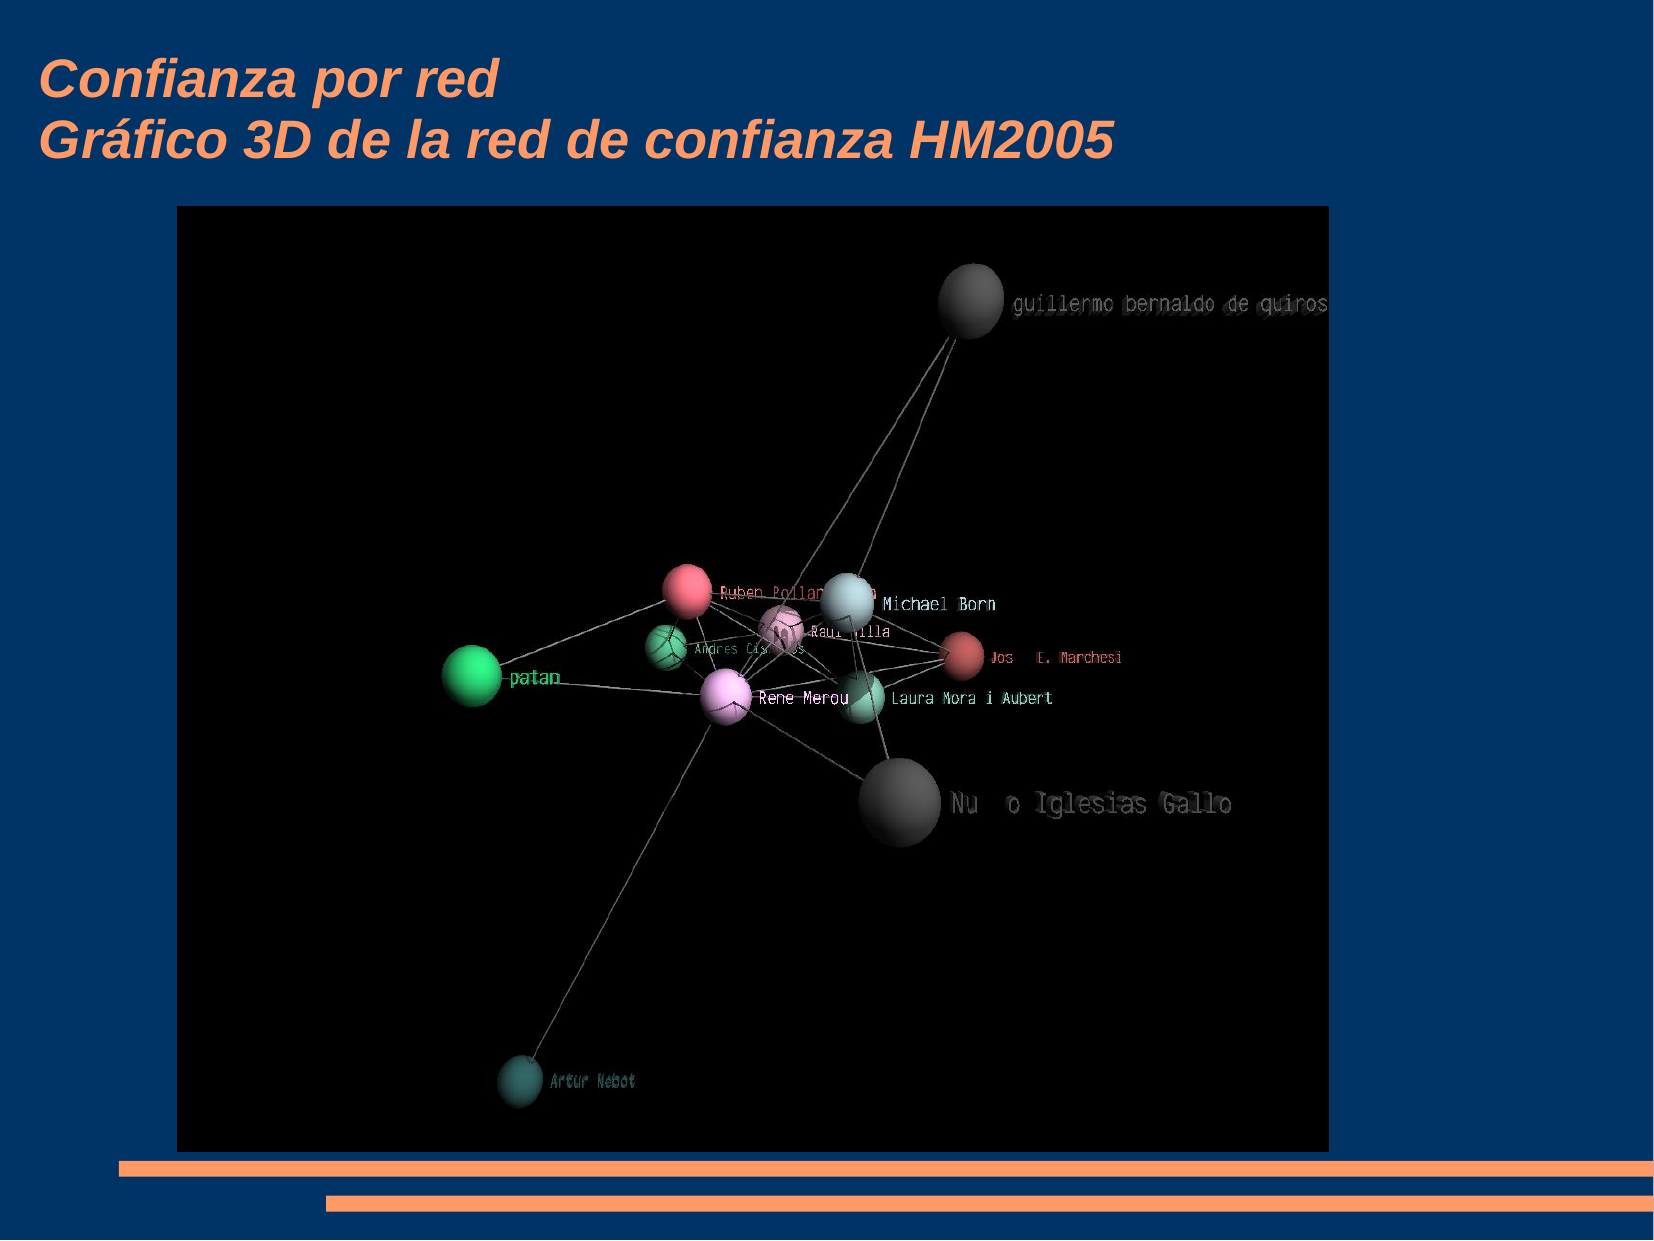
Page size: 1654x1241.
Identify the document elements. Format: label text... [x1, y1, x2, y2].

picture [177, 206, 1329, 1152]
title Confianza por red Gráfico 3D de la red de confianza HM2005 [0, 5, 1625, 213]
